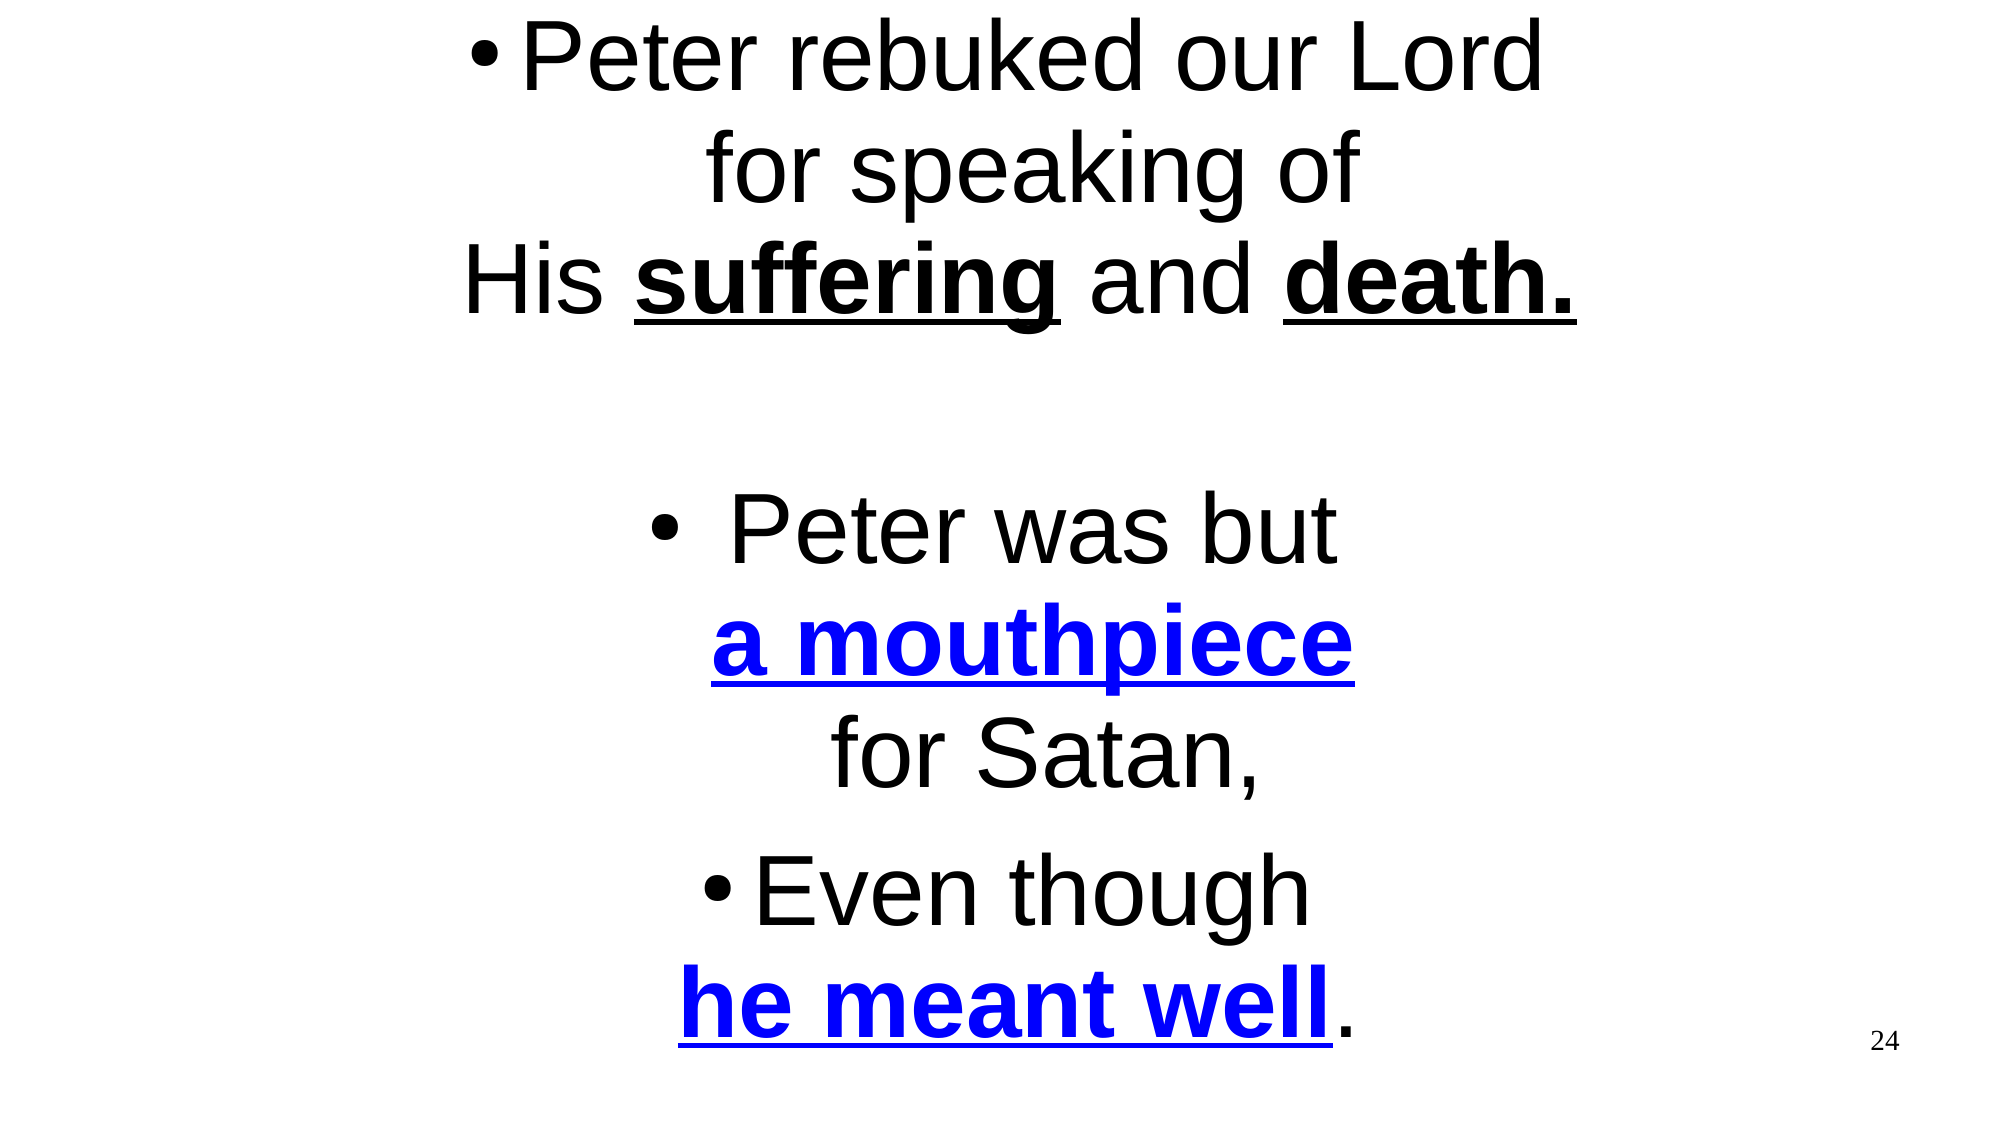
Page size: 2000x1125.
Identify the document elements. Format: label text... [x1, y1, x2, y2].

list Peter rebuked our Lord for speaking of His suffering and death. Peter was but a mouthpiece for Satan, Even though he meant well. [0, 0, 1996, 1123]
